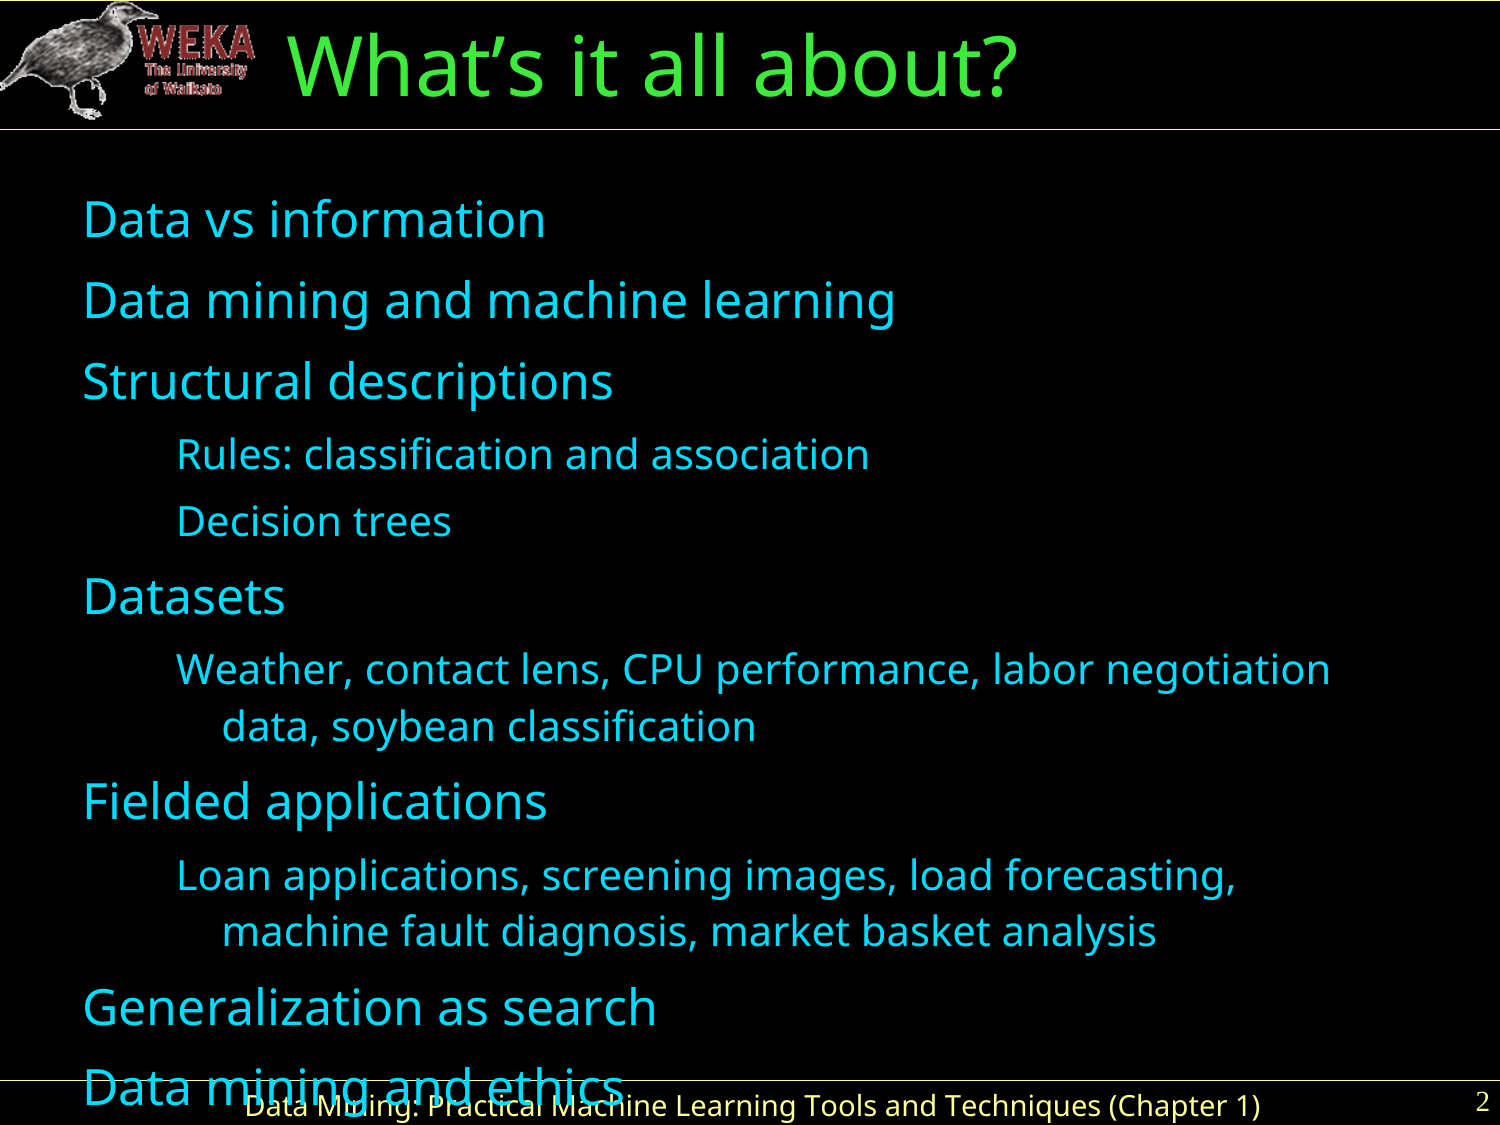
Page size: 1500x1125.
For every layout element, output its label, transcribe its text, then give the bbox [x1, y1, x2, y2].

list Data vs information Data mining and machine learning Structural descriptions Rules: classification and association Decision trees Datasets Weather, contact lens, CPU performance, labor negotiation data, soybean classification Fielded applications Loan applications, screening images, load forecasting, machine fault diagnosis, market basket analysis Generalization as search Data mining and ethics [67, 177, 1418, 1108]
title What’s it all about? [295, 0, 1486, 166]
picture [0, 1, 266, 129]
